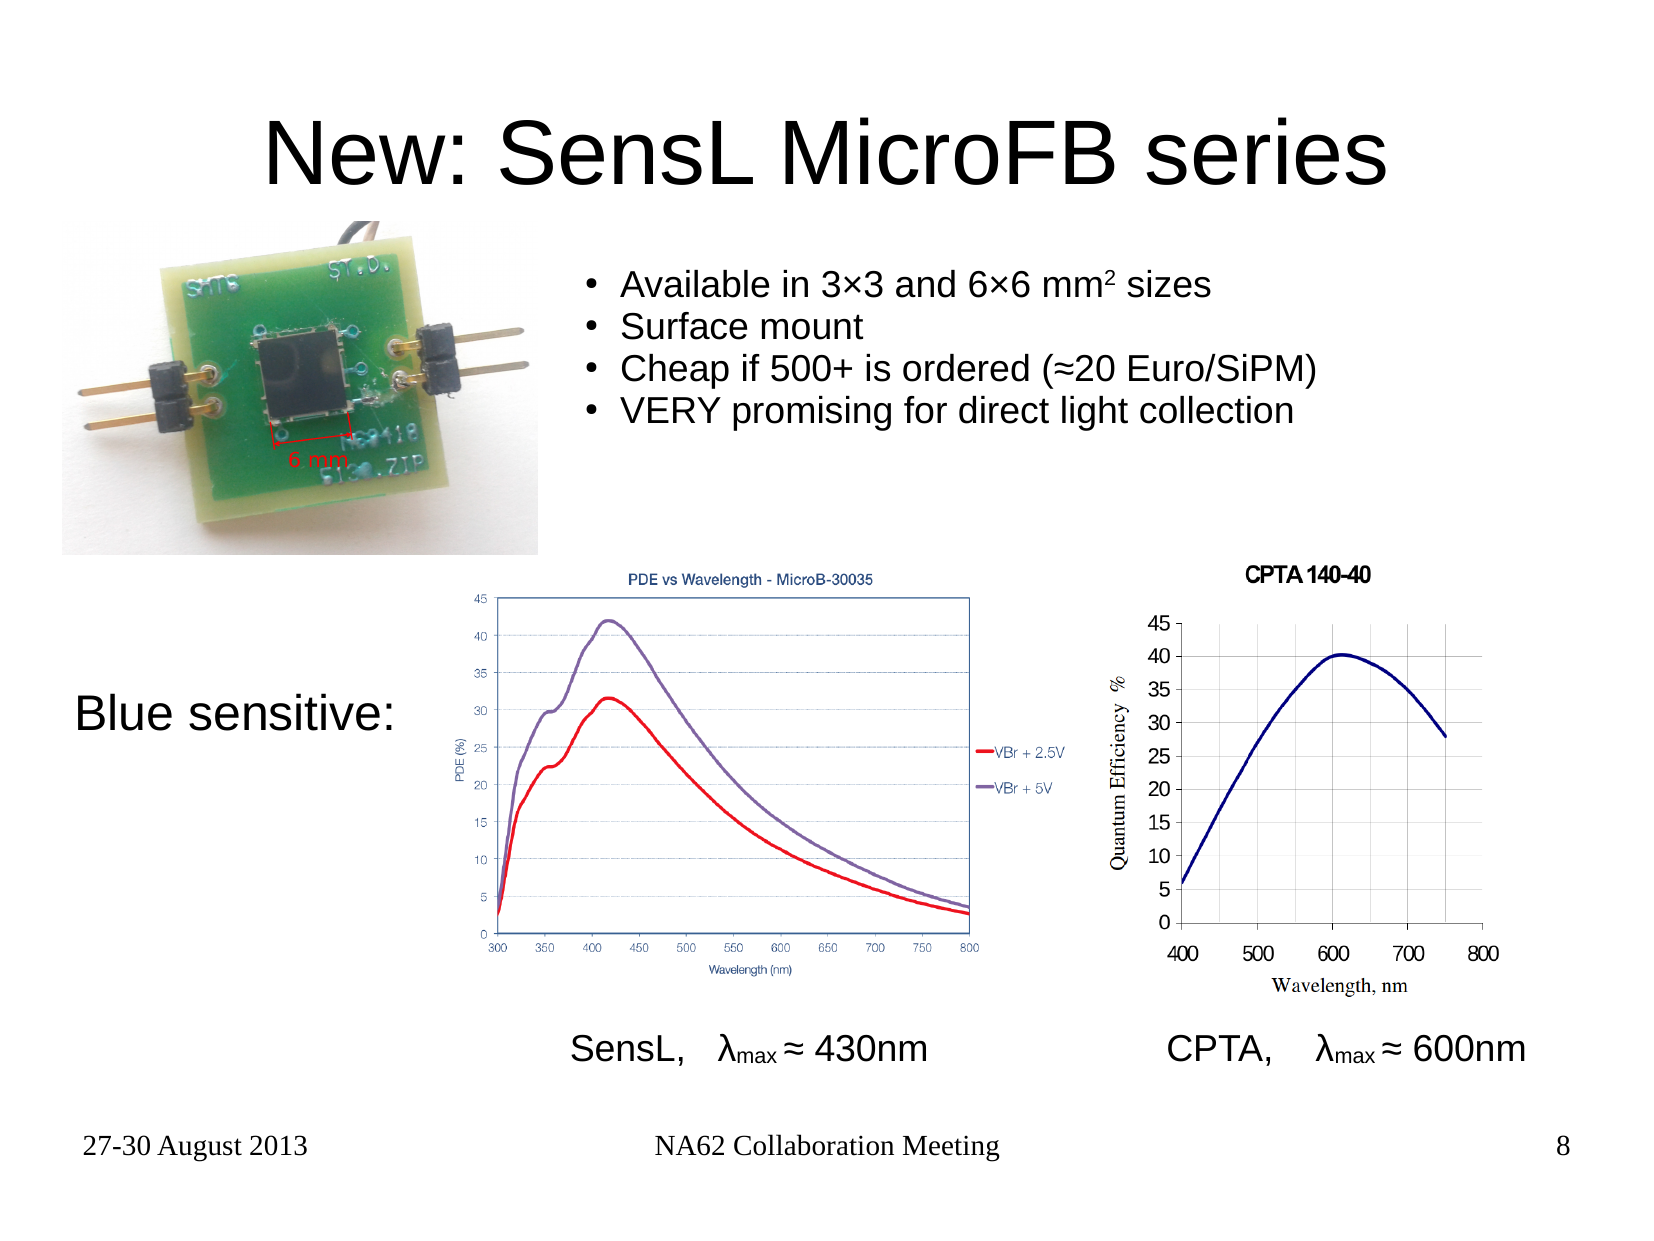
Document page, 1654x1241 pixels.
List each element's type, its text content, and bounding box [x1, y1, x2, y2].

text_box Available in 3×3 and 6×6 mm2 sizes Surface mount Cheap if 500+ is ordered (≈20 Euro/SiPM) VERY promising for direct light collection [570, 256, 1576, 441]
title New: SensL MicroFB series [82, 49, 1571, 257]
text_box SensL, λmax ≈ 430nm [555, 1020, 945, 1090]
text_box CPTA, λmax ≈ 600nm [1151, 1020, 1543, 1090]
picture [62, 221, 1576, 1036]
text_box Blue sensitive: [60, 678, 421, 749]
